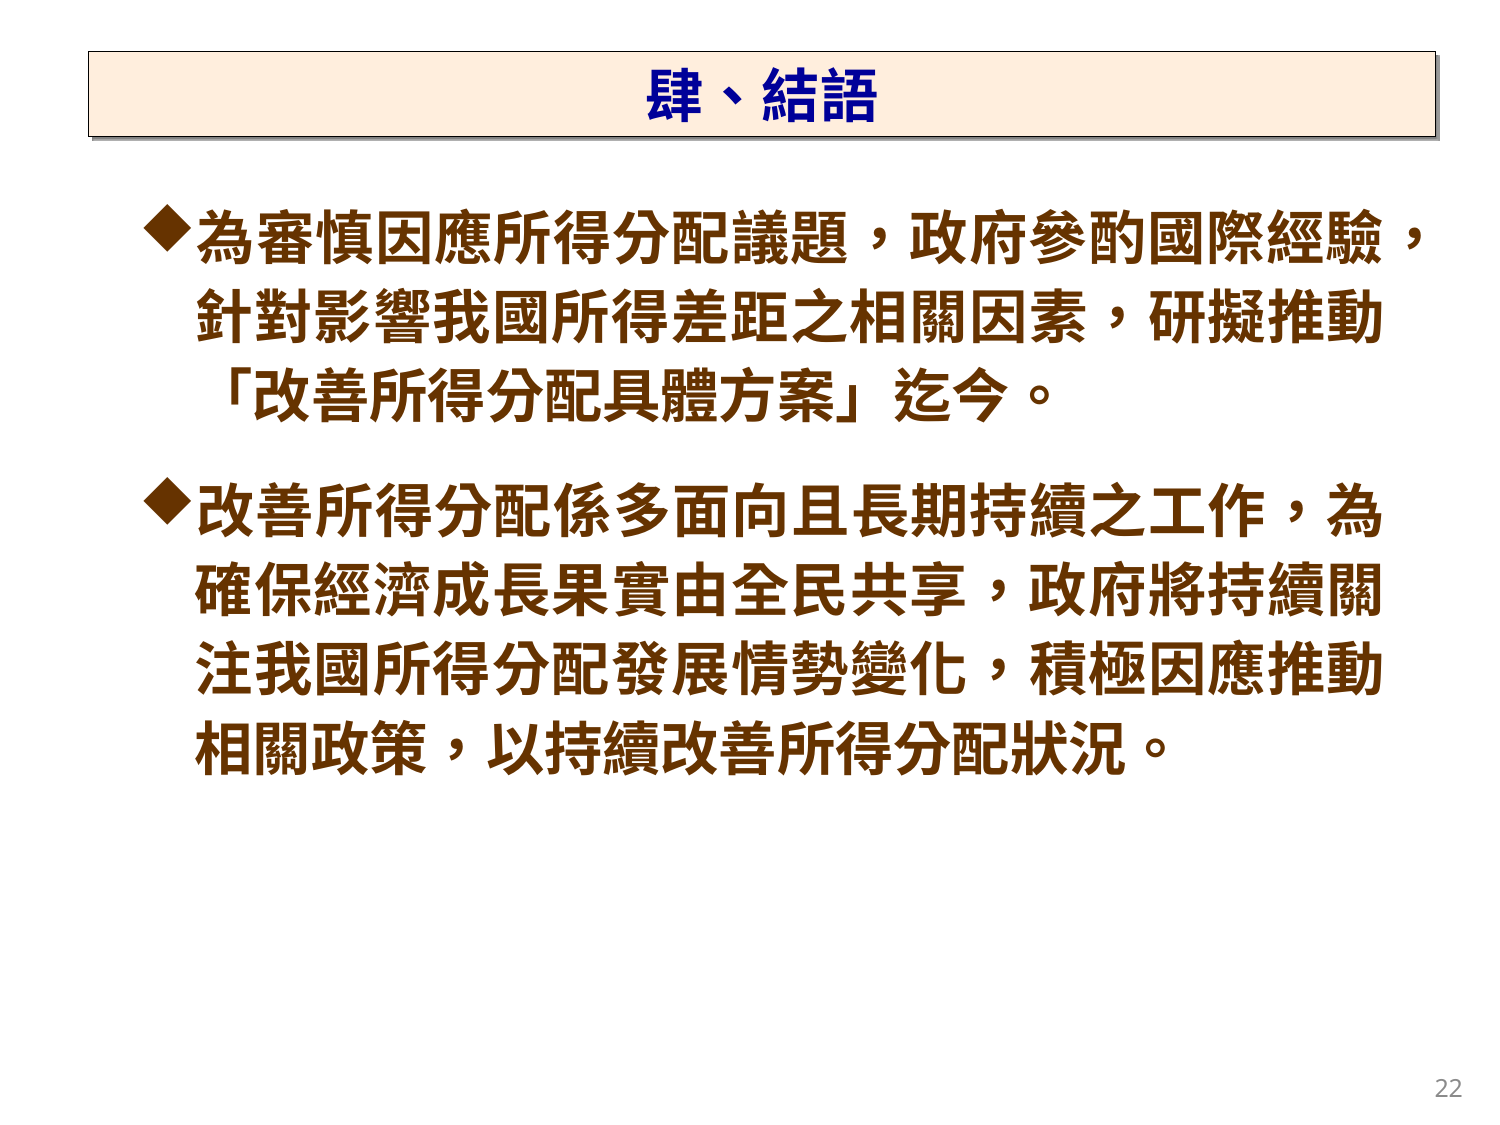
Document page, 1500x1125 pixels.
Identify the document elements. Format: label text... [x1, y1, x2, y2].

list 為審慎因應所得分配議題，政府參酌國際經驗，針對影響我國所得差距之相關因素，研擬推動「改善所得分配具體方案」迄今。 改善所得分配係多面向且長期持續之工作，為確保經濟成長果實由全民共享，政府將持續關注我國所得分配發展情勢變化，積極因應推動相關政策，以持續改善所得分配狀況。 [123, 184, 1401, 929]
text_box 肆、結語 [88, 51, 1436, 137]
slide_number <編號> [1128, 1059, 1478, 1120]
